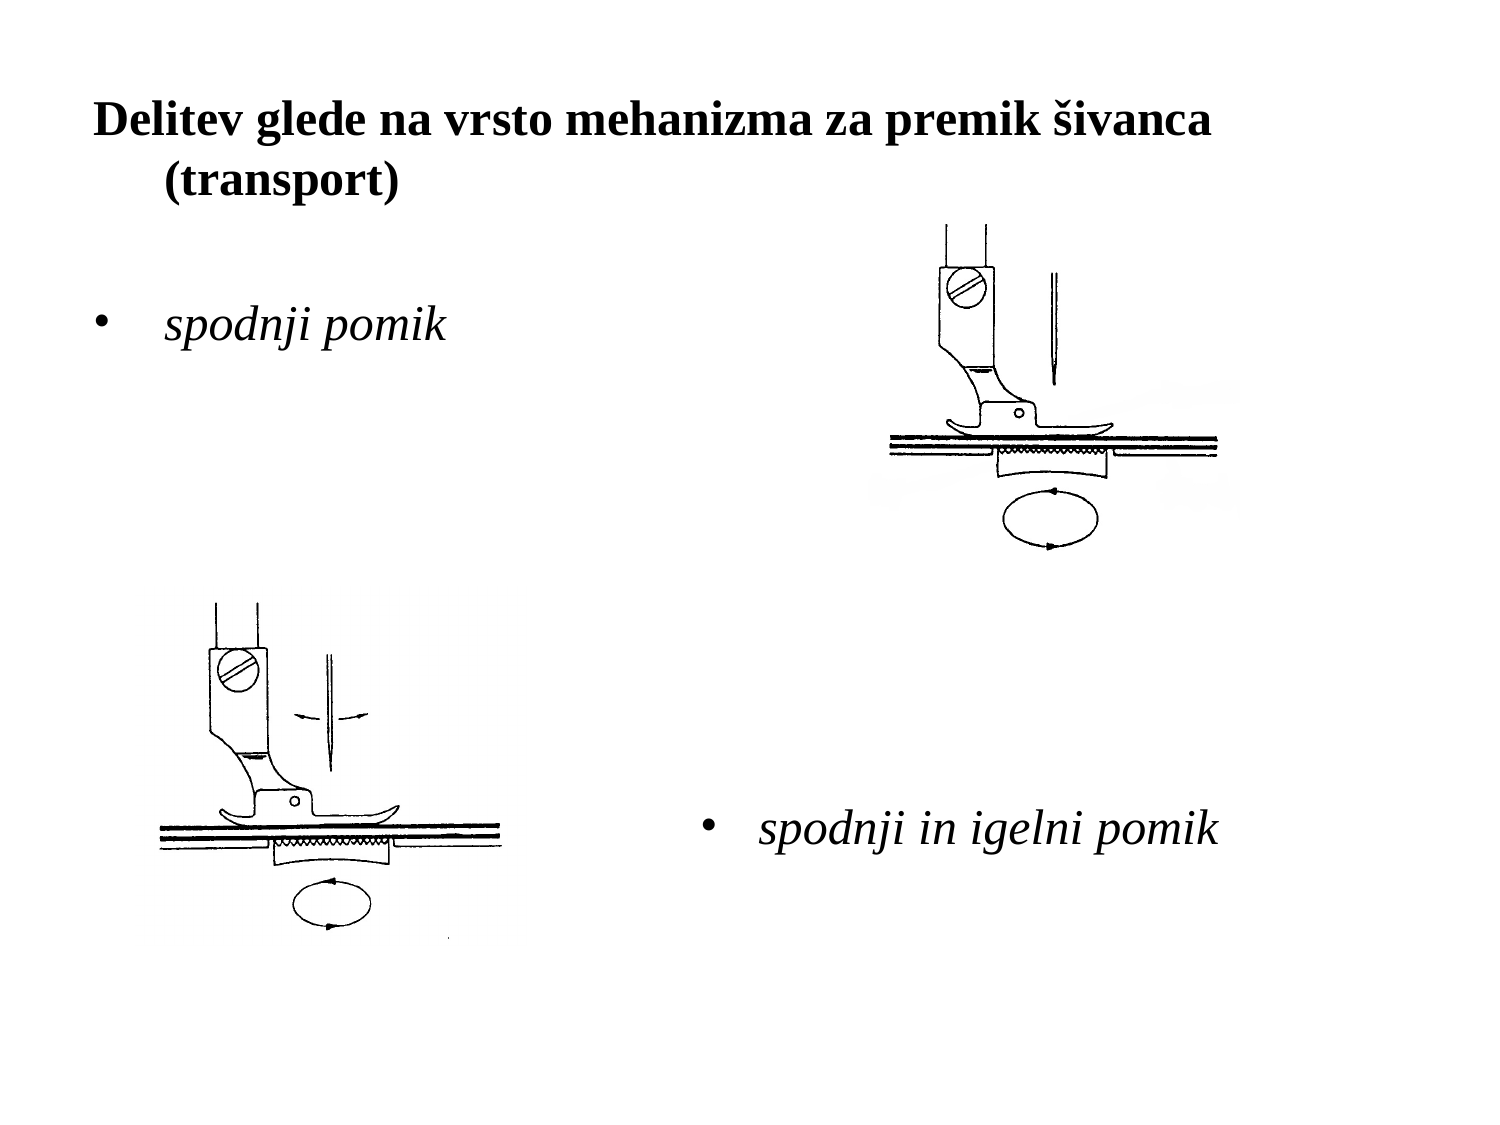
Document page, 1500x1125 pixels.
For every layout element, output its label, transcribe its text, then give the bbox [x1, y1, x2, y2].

text_box [868, 208, 1240, 567]
text_box [135, 586, 527, 946]
text_box spodnji in igelni pomik [654, 786, 1245, 863]
list Delitev glede na vrsto mehanizma za premik šivanca (transport) spodnji pomik [75, 78, 1436, 409]
